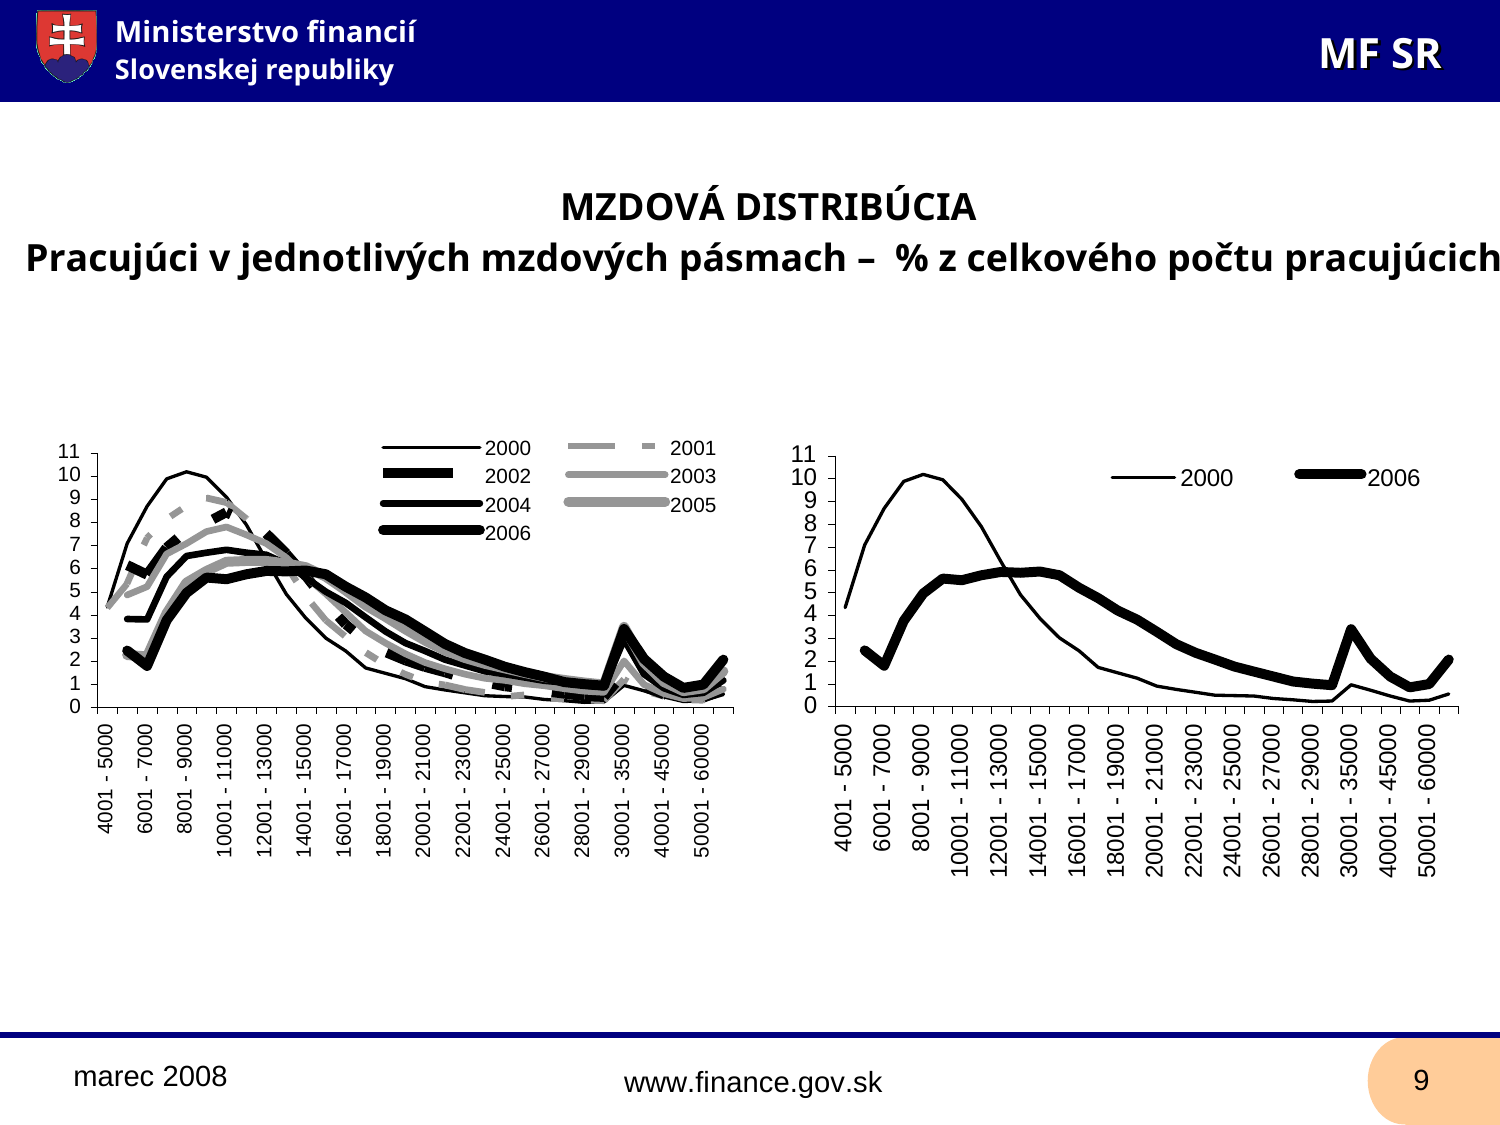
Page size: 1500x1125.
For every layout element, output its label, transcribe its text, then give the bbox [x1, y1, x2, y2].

text_box MZDOVÁ DISTRIBÚCIA Pracujúci v jednotlivých mzdových pásmach – % z celkového počtu pracujúcich [10, 172, 1500, 291]
picture [41, 420, 745, 876]
picture [773, 420, 1470, 897]
